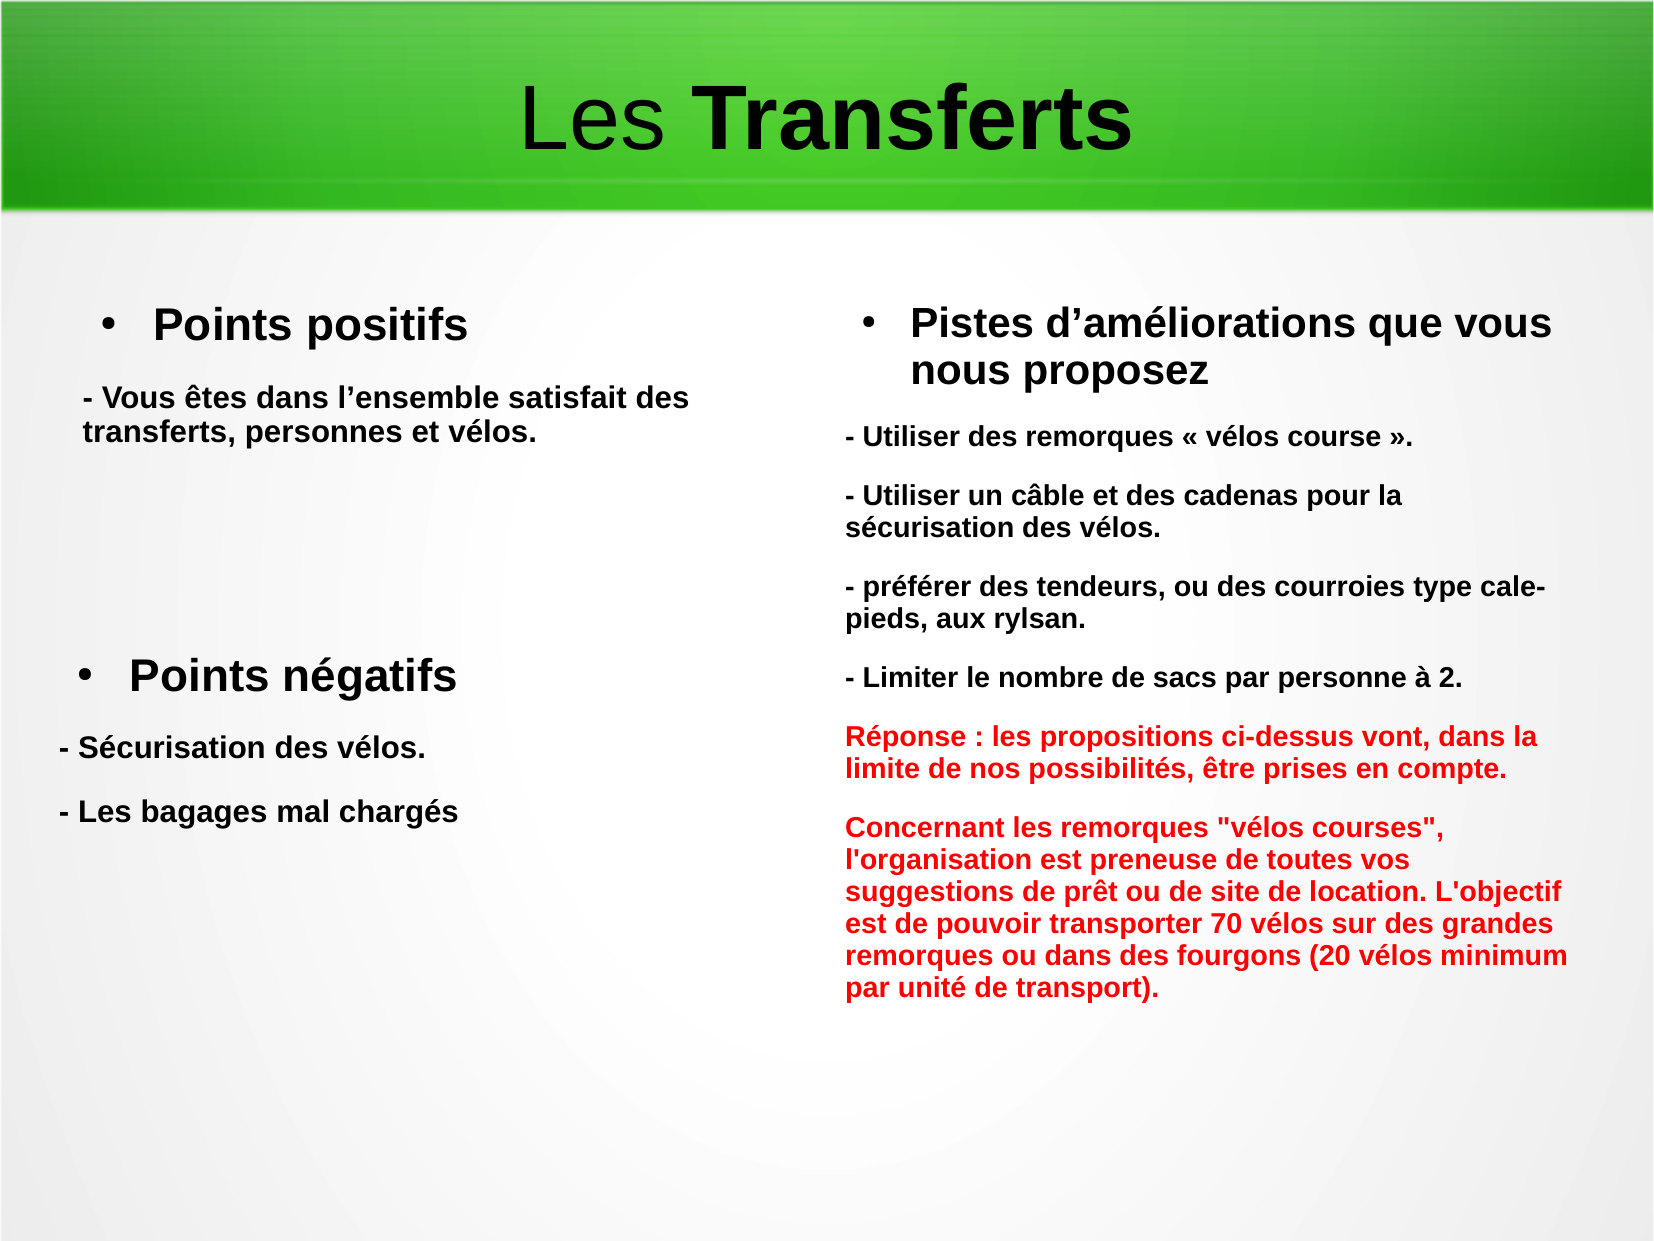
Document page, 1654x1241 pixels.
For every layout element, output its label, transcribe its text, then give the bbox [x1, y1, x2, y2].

list Pistes d’améliorations que vous nous proposez - Utiliser des remorques « vélos course ». - Utiliser un câble et des cadenas pour la sécurisation des vélos. - préférer des tendeurs, ou des courroies type cale-pieds, aux rylsan. - Limiter le nombre de sacs par personne à 2. Réponse : les propositions ci-dessus vont, dans la limite de nos possibilités, être prises en compte. Concernant les remorques "vélos courses", l'organisation est preneuse de toutes vos suggestions de prêt ou de site de location. L'objectif est de pouvoir transporter 70 vélos sur des grandes remorques ou dans des fourgons (20 vélos minimum par unité de transport). [845, 299, 1572, 1019]
title Les Transferts [82, 47, 1571, 189]
list Points négatifs - Sécurisation des vélos. - Les bagages mal chargés [59, 649, 786, 969]
picture [0, 0, 1654, 1241]
list Points positifs - Vous êtes dans l’ensemble satisfait des transferts, personnes et vélos. [82, 299, 809, 709]
